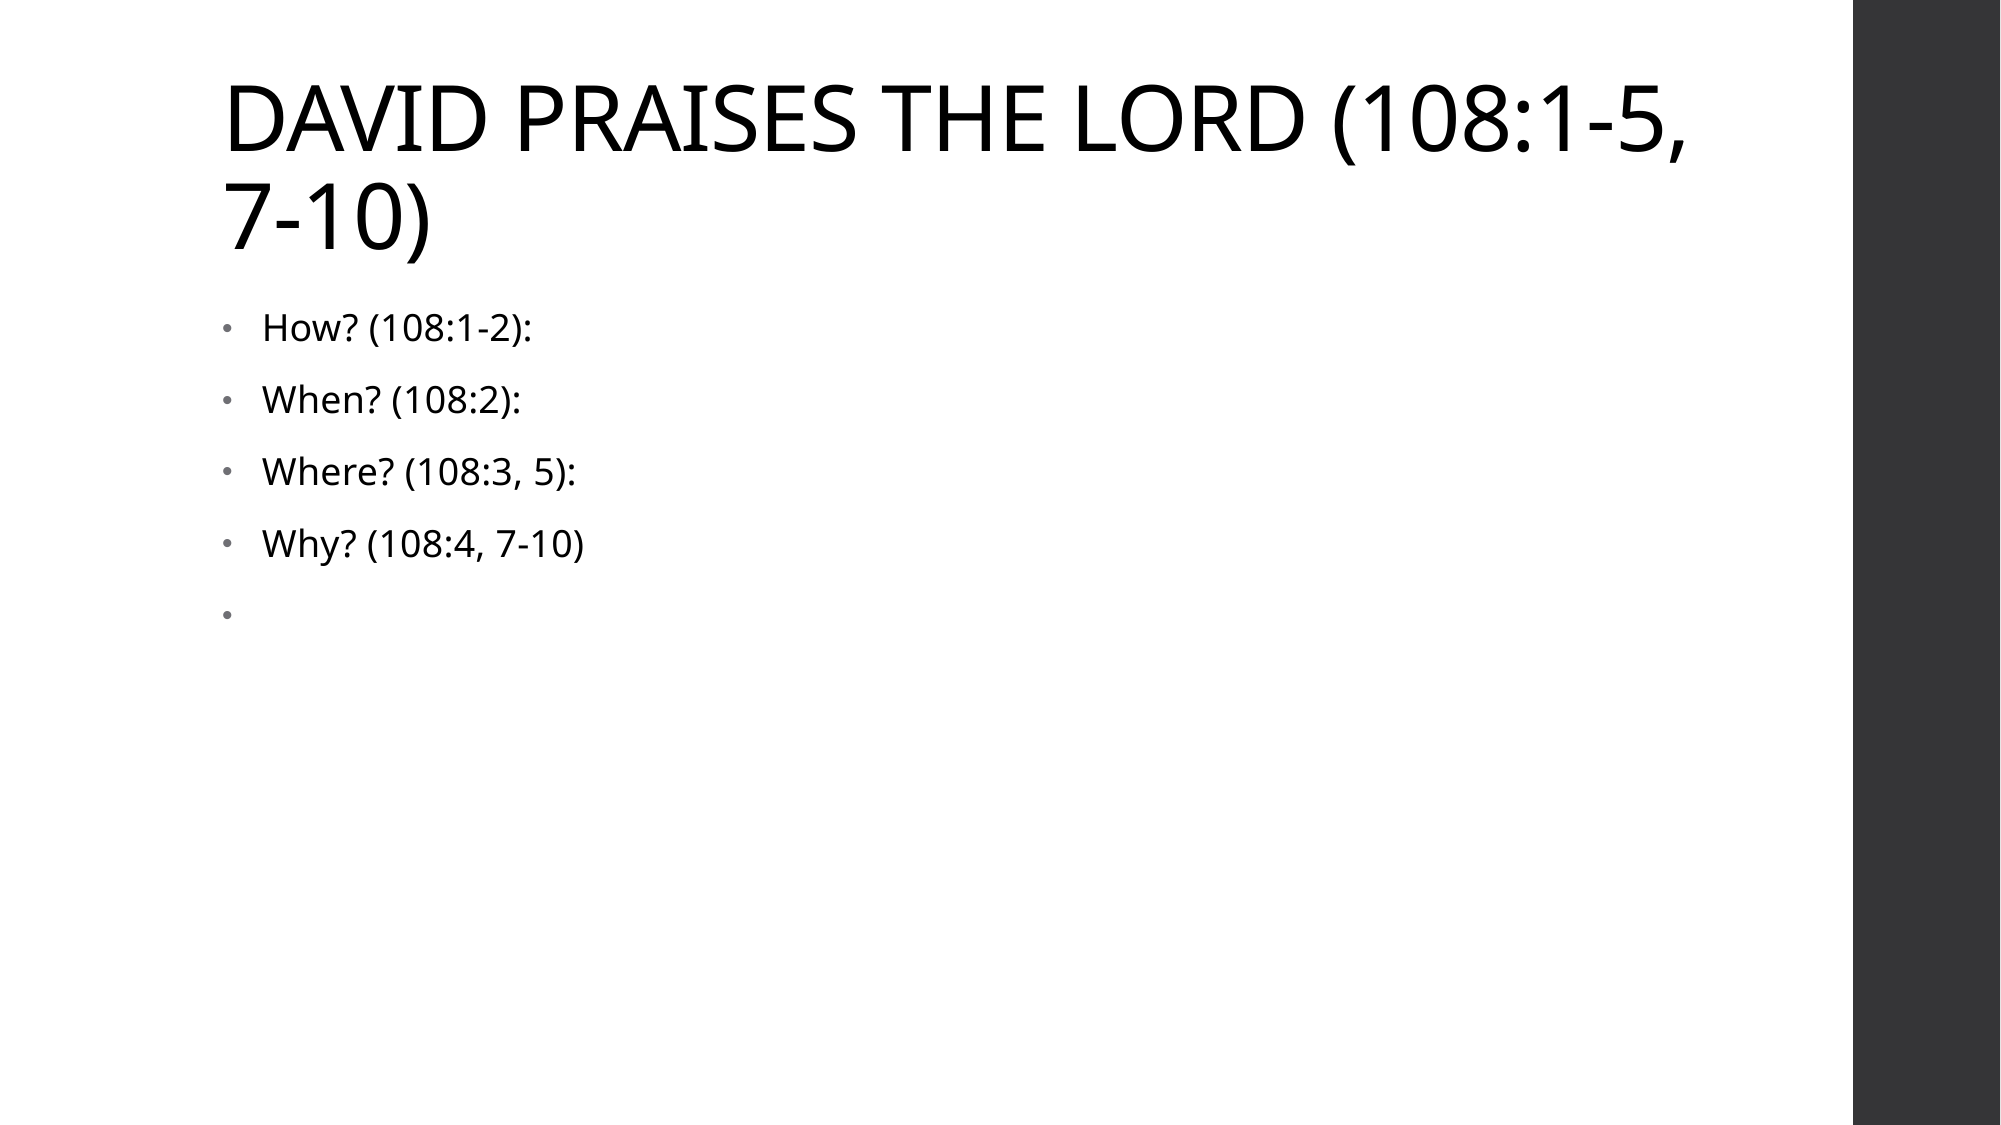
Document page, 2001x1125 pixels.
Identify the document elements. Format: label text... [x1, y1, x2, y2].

list How? (108:1-2): When? (108:2): Where? (108:3, 5): Why? (108:4, 7-10) [206, 299, 1617, 1014]
title DAVID PRAISES THE LORD (108:1-5, 7-10) [206, 60, 1797, 278]
